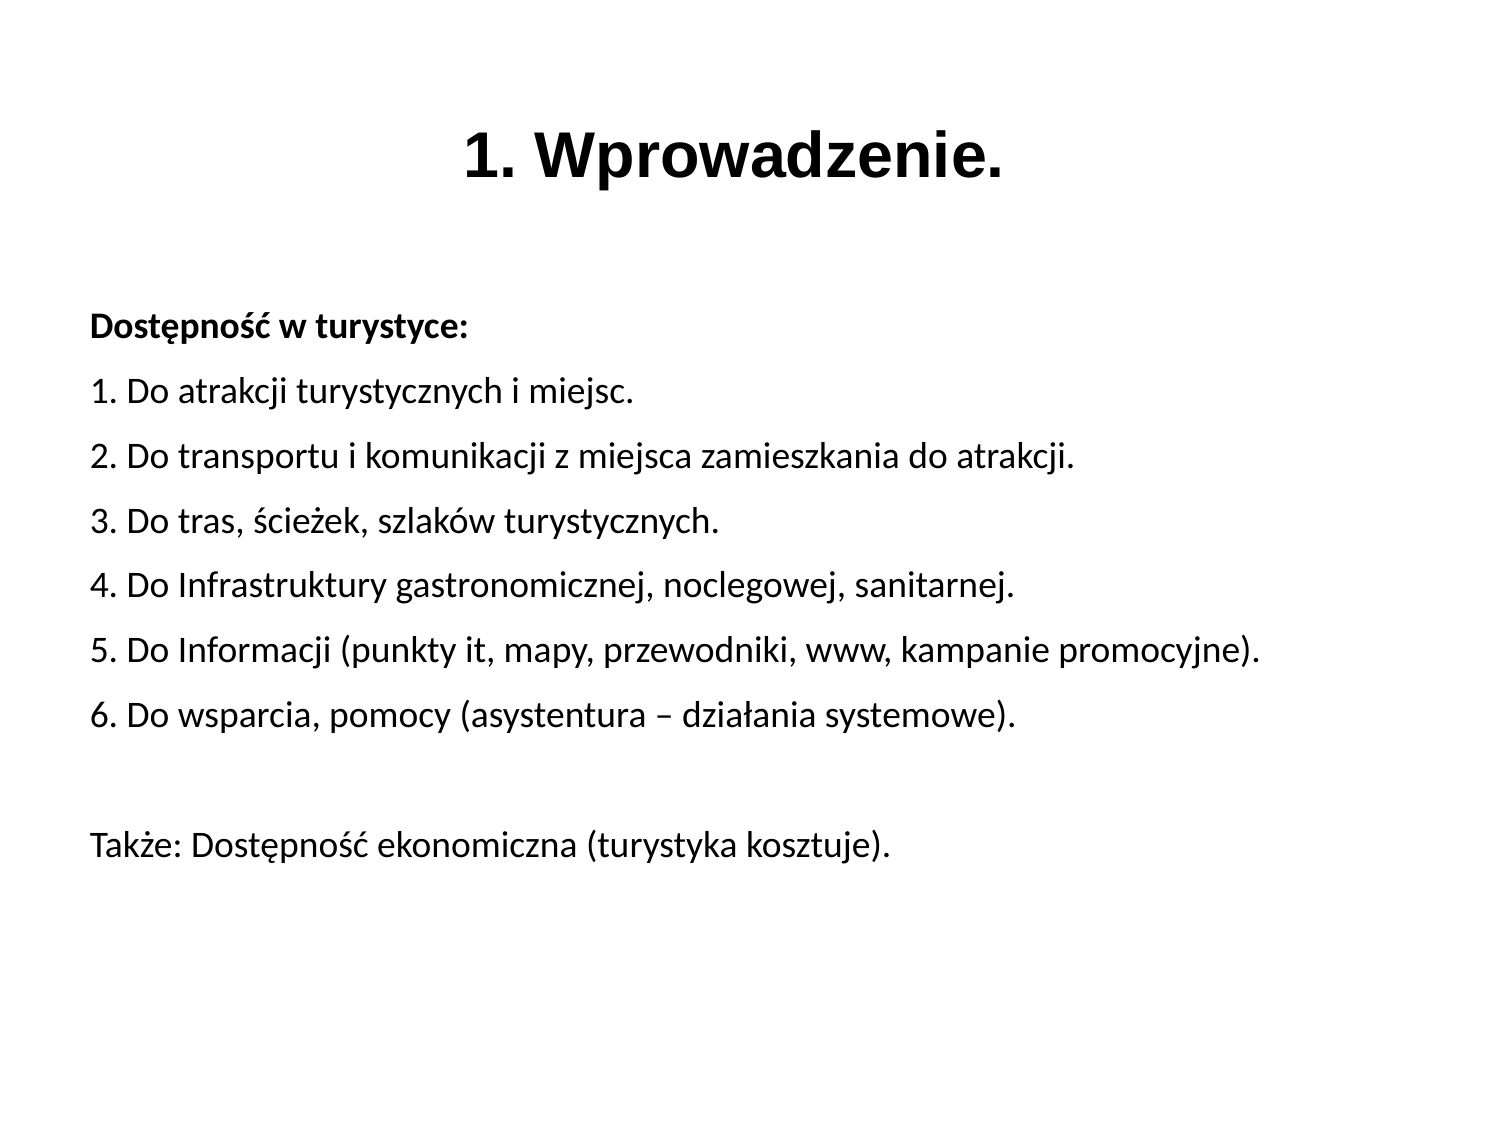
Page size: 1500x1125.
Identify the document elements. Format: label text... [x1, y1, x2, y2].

list Dostępność w turystyce: 1. Do atrakcji turystycznych i miejsc. 2. Do transportu i komunikacji z miejsca zamieszkania do atrakcji. 3. Do tras, ścieżek, szlaków turystycznych. 4. Do Infrastruktury gastronomicznej, noclegowej, sanitarnej. 5. Do Informacji (punkty it, mapy, przewodniki, www, kampanie promocyjne). 6. Do wsparcia, pomocy (asystentura – działania systemowe). Także: Dostępność ekonomiczna (turystyka kosztuje). [75, 290, 1425, 965]
title 1. Wprowadzenie. [59, 105, 1409, 142]
